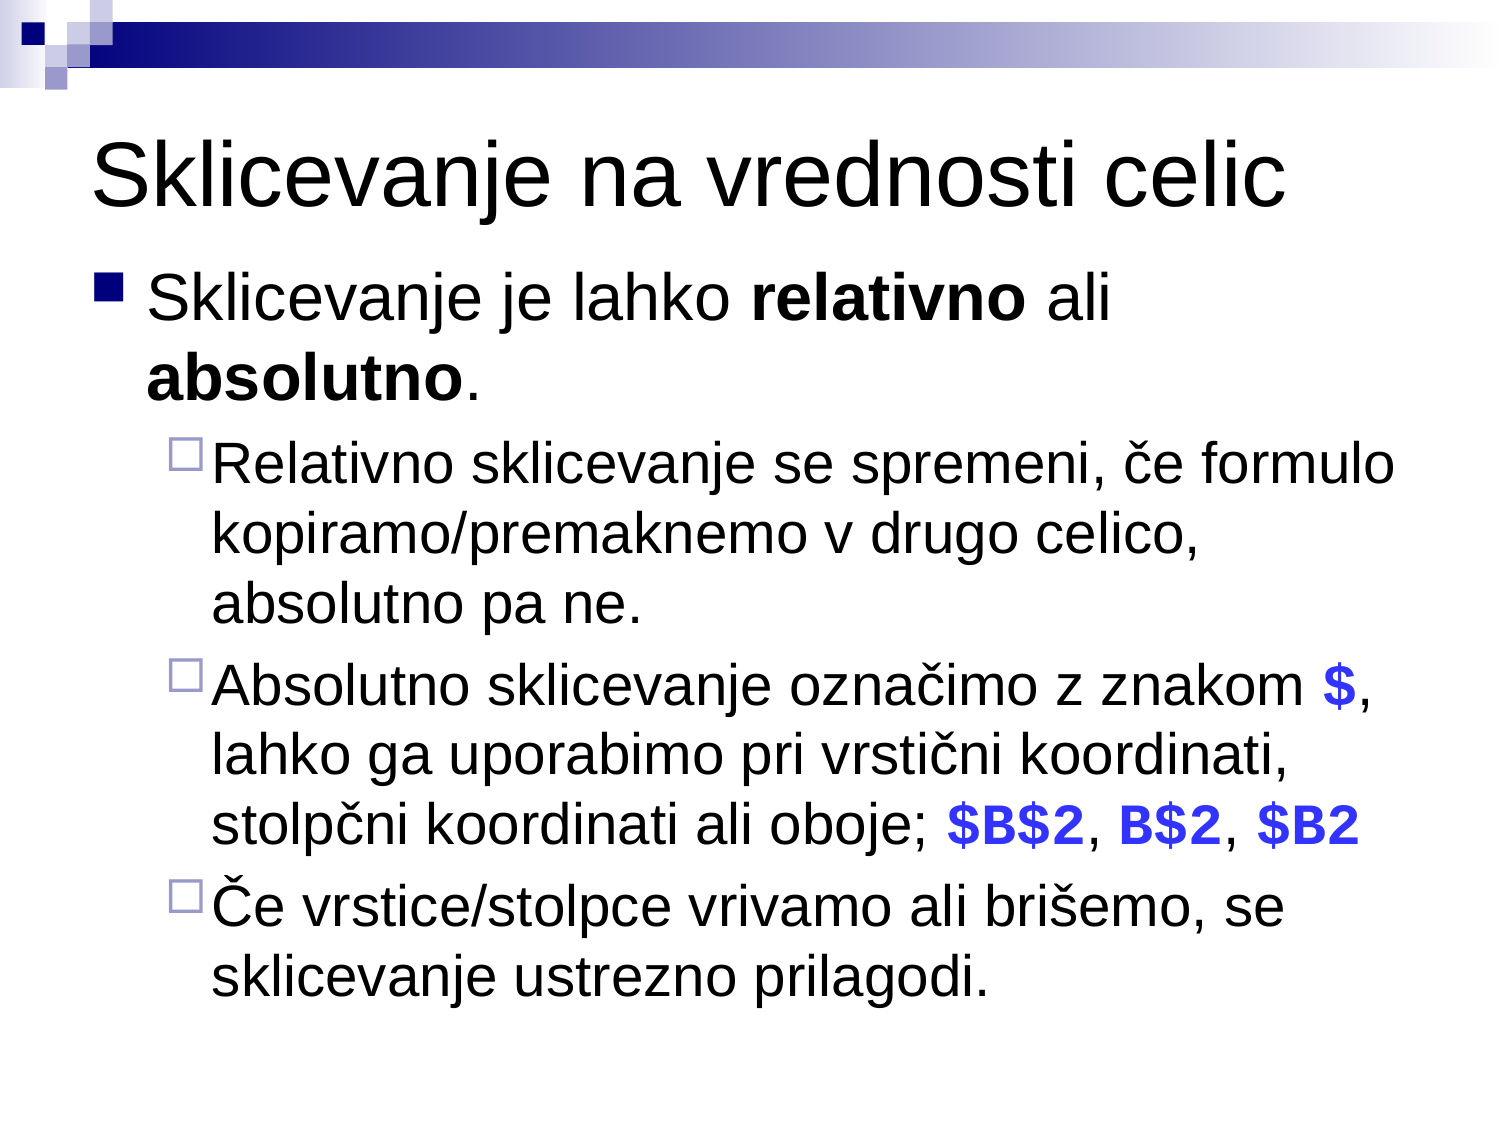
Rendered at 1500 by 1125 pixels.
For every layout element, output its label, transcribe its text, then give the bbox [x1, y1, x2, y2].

list Sklicevanje je lahko relativno ali absolutno. Relativno sklicevanje se spremeni, če formulo kopiramo/premaknemo v drugo celico, absolutno pa ne. Absolutno sklicevanje označimo z znakom $, lahko ga uporabimo pri vrstični koordinati, stolpčni koordinati ali oboje; $B$2, B$2, $B2 Če vrstice/stolpce vrivamo ali brišemo, se sklicevanje ustrezno prilagodi. [75, 246, 1425, 1079]
title Sklicevanje na vrednosti celic [75, 105, 1425, 235]
